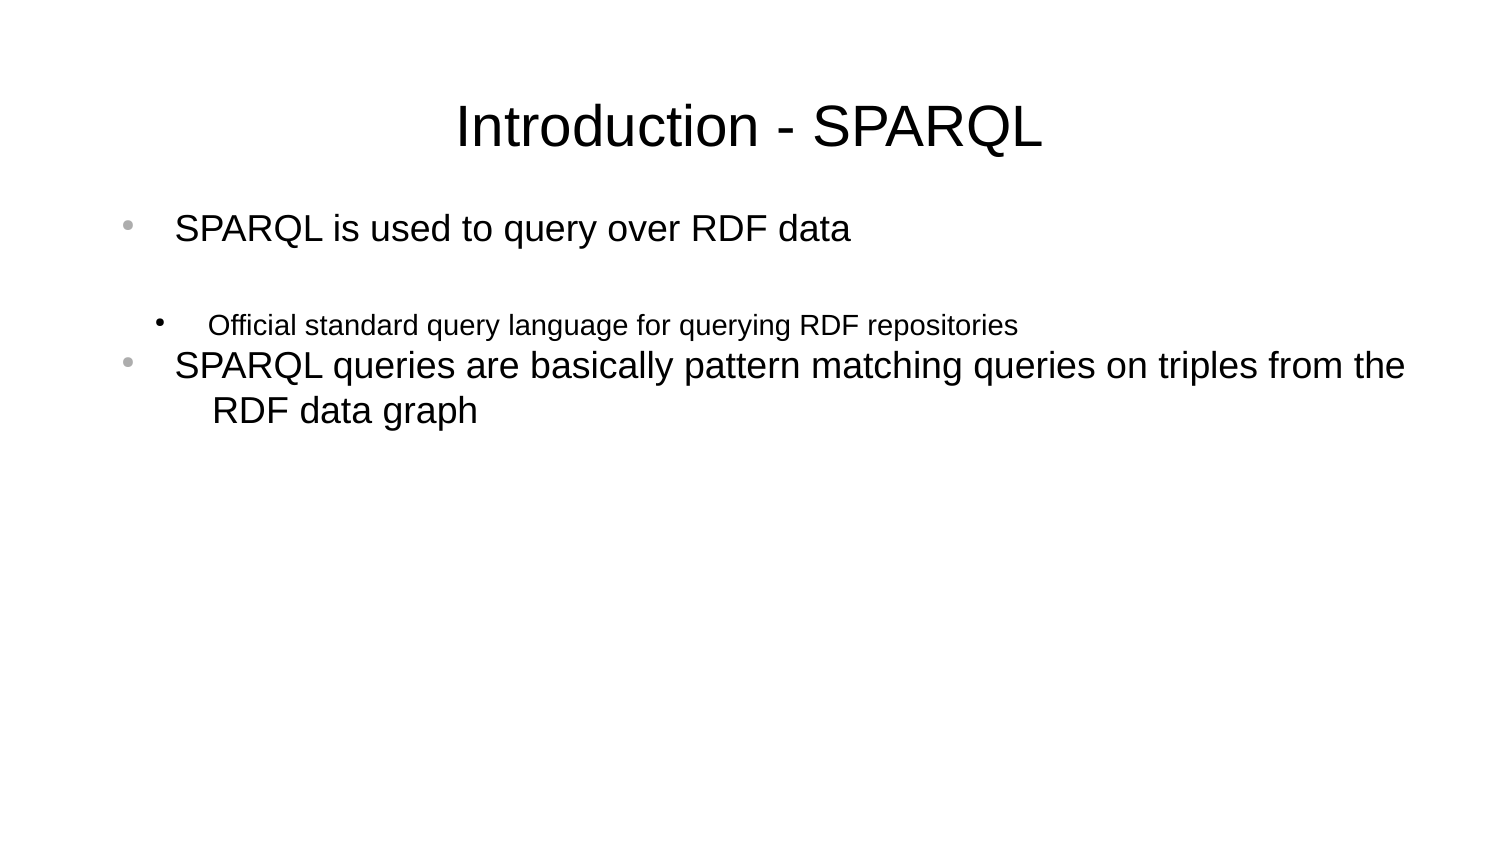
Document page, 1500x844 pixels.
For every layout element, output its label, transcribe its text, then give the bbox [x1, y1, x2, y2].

list SPARQL is used to query over RDF data Official standard query language for querying RDF repositories SPARQL queries are basically pattern matching queries on triples from the RDF data graph [51, 189, 1449, 750]
title Introduction - SPARQL [51, 72, 1449, 167]
